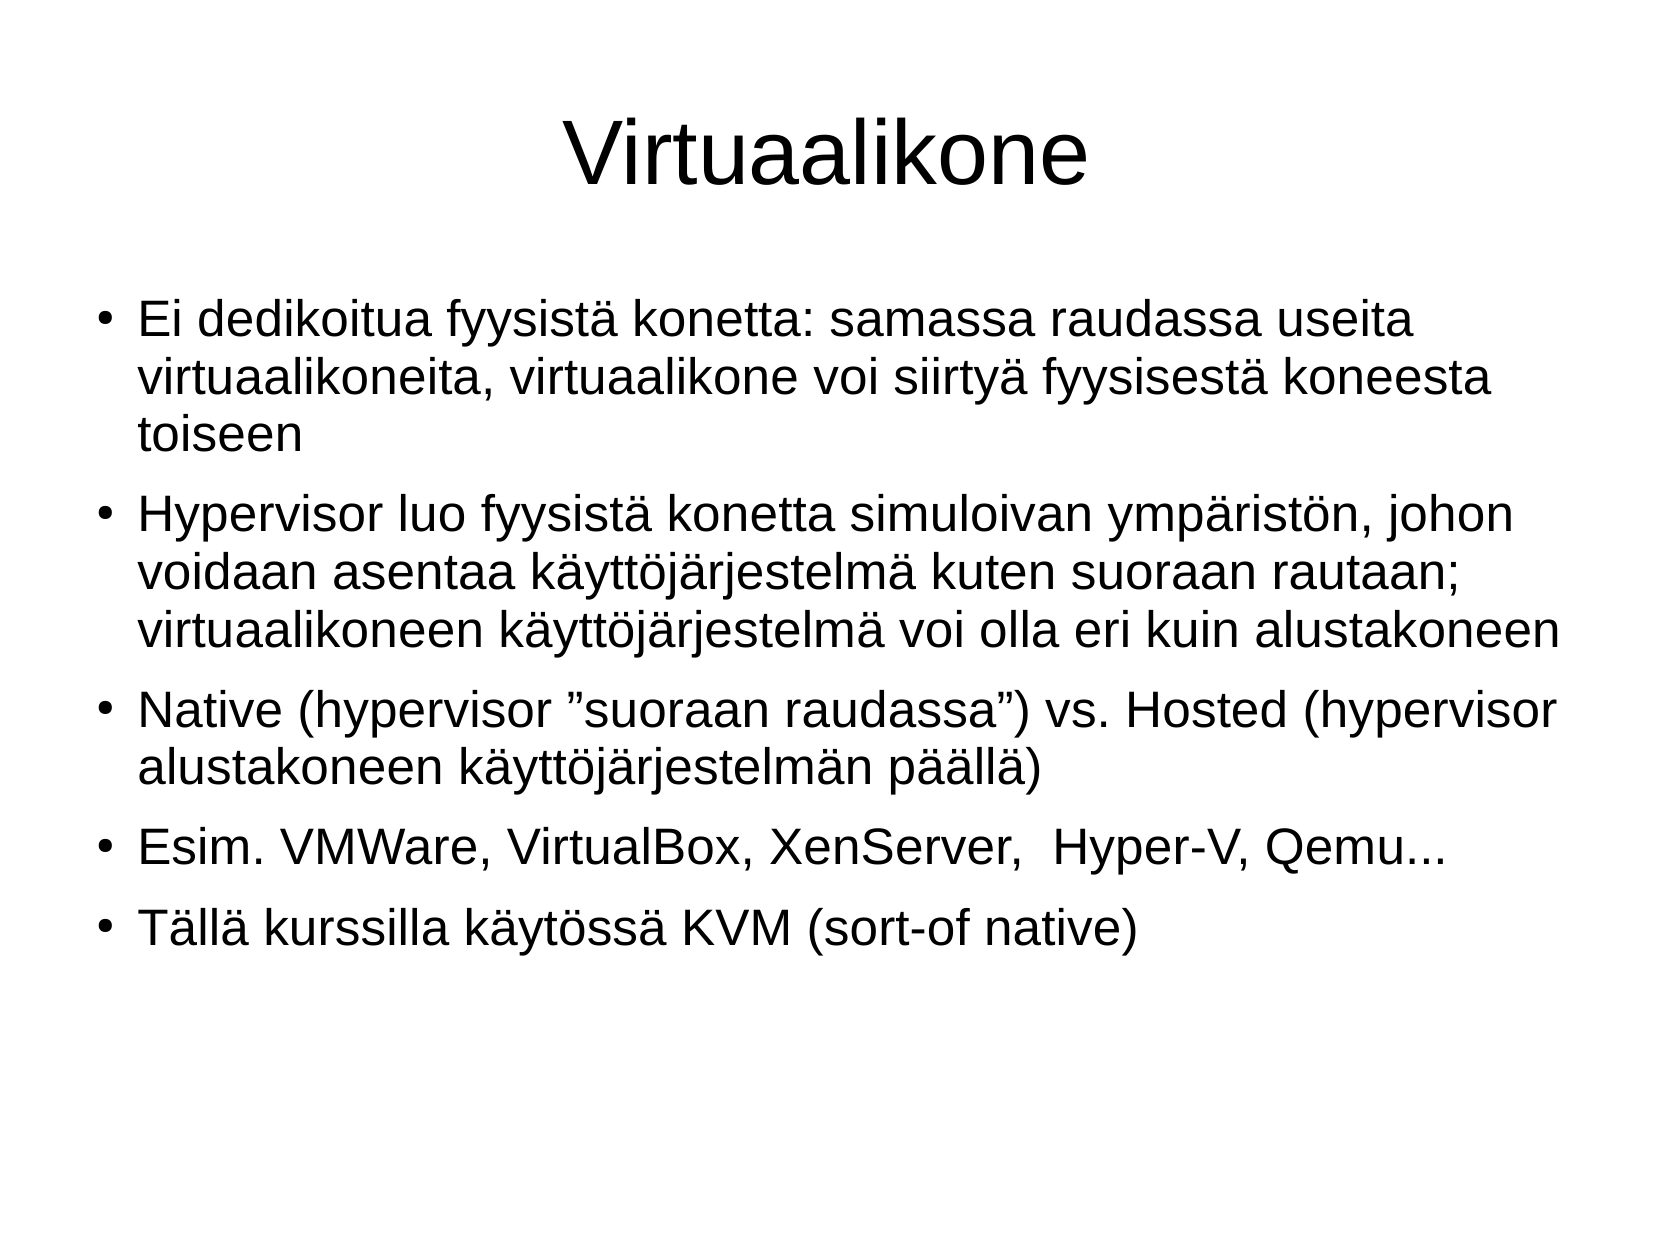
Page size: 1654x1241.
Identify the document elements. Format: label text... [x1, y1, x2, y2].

list Ei dedikoitua fyysistä konetta: samassa raudassa useita virtuaalikoneita, virtuaalikone voi siirtyä fyysisestä koneesta toiseen Hypervisor luo fyysistä konetta simuloivan ympäristön, johon voidaan asentaa käyttöjärjestelmä kuten suoraan rautaan; virtuaalikoneen käyttöjärjestelmä voi olla eri kuin alustakoneen Native (hypervisor ”suoraan raudassa”) vs. Hosted (hypervisor alustakoneen käyttöjärjestelmän päällä) Esim. VMWare, VirtualBox, XenServer, Hyper-V, Qemu... Tällä kurssilla käytössä KVM (sort-of native) [82, 290, 1571, 1010]
title Virtuaalikone [82, 49, 1571, 257]
